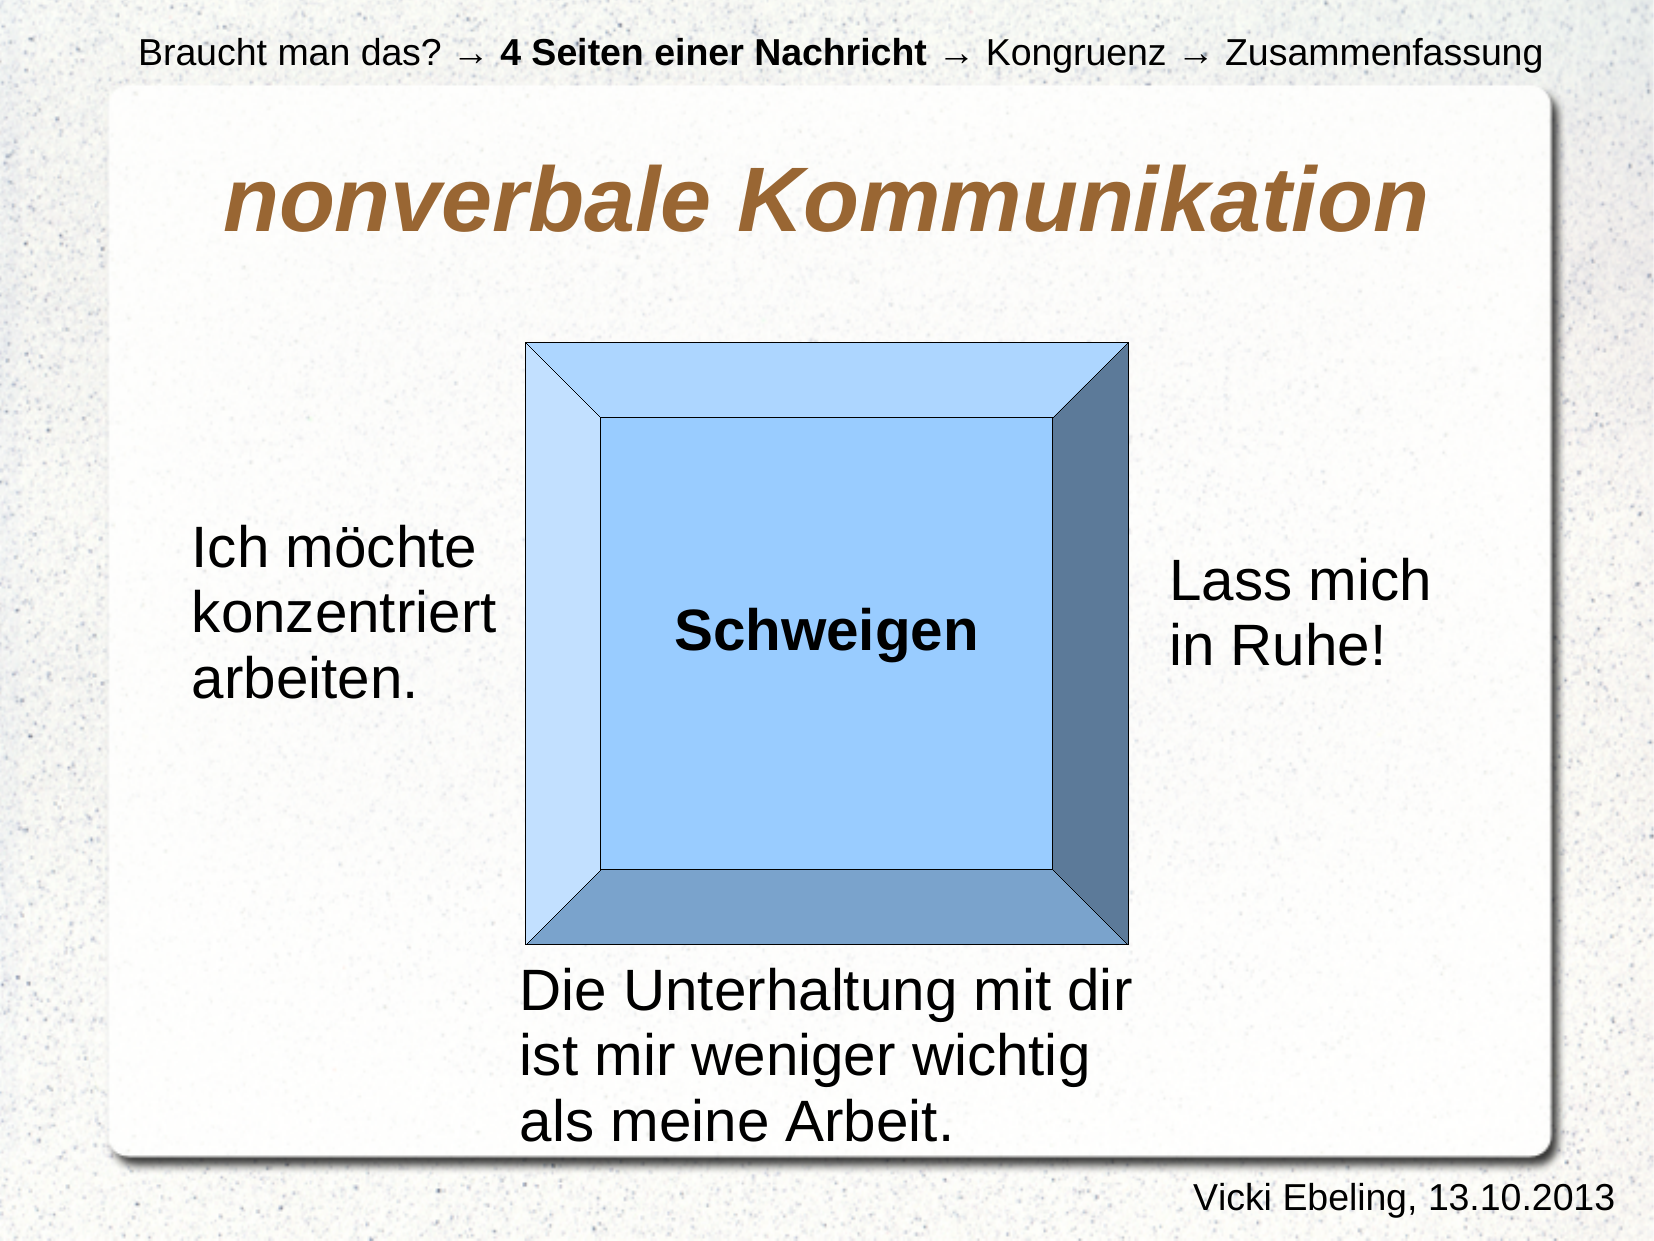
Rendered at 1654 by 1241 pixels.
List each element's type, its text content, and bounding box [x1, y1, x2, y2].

title nonverbale Kommunikation [118, 96, 1536, 304]
text_box [527, 342, 1129, 945]
text_box Lass mich in Ruhe! [1154, 540, 1448, 686]
text_box Braucht man das? → 4 Seiten einer Nachricht → Kongruenz → Zusammenfassung [123, 23, 1559, 81]
text_box Die Unterhaltung mit dir ist mir weniger wichtig als meine Arbeit. [505, 950, 1149, 1161]
text_box Vicki Ebeling, 13.10.2013 [1178, 1169, 1630, 1227]
text_box Ich möchte konzentriert arbeiten. [177, 507, 529, 718]
text_box Schweigen [659, 590, 994, 671]
picture [0, 0, 1654, 1241]
